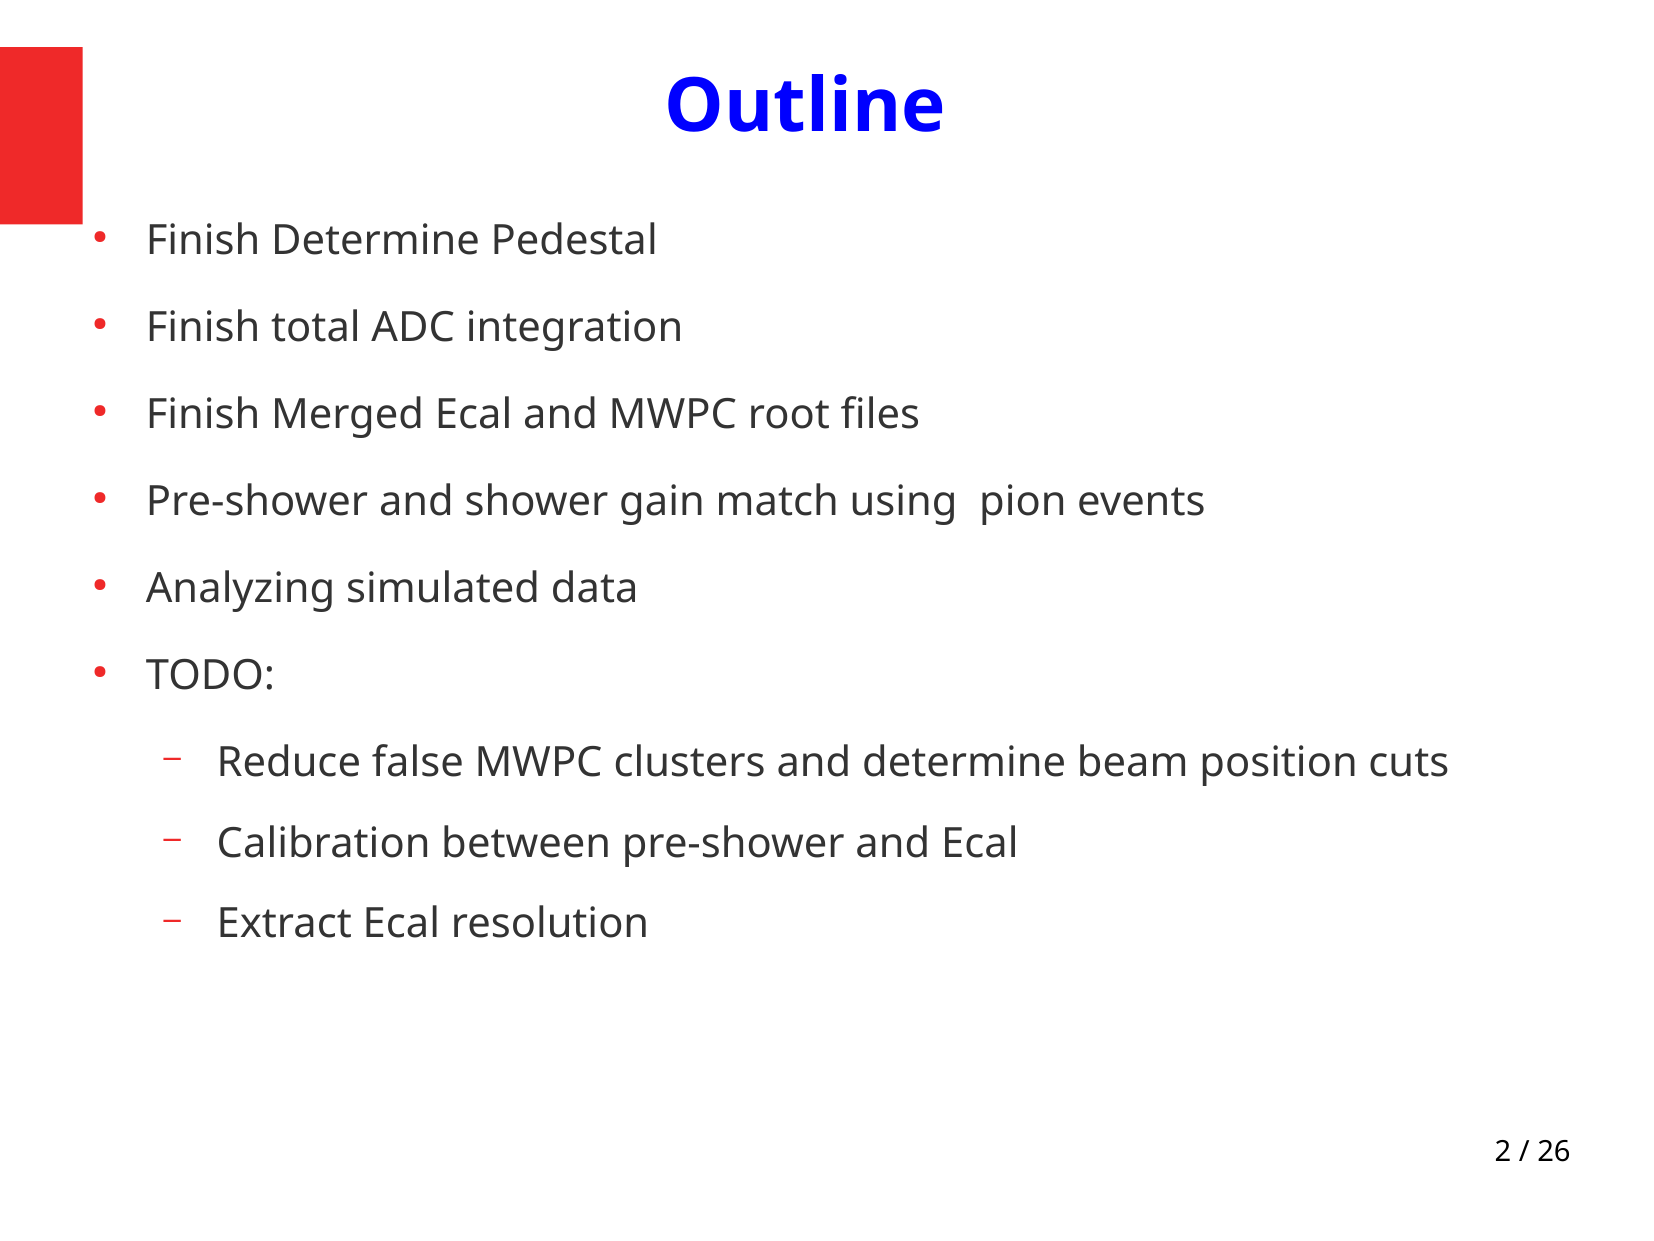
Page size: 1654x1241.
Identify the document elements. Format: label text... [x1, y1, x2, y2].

title Outline [88, 51, 1542, 154]
list Finish Determine Pedestal Finish total ADC integration Finish Merged Ecal and MWPC root files Pre-shower and shower gain match using pion events Analyzing simulated data TODO: Reduce false MWPC clusters and determine beam position cuts Calibration between pre-shower and Ecal Extract Ecal resolution [75, 210, 1576, 1111]
